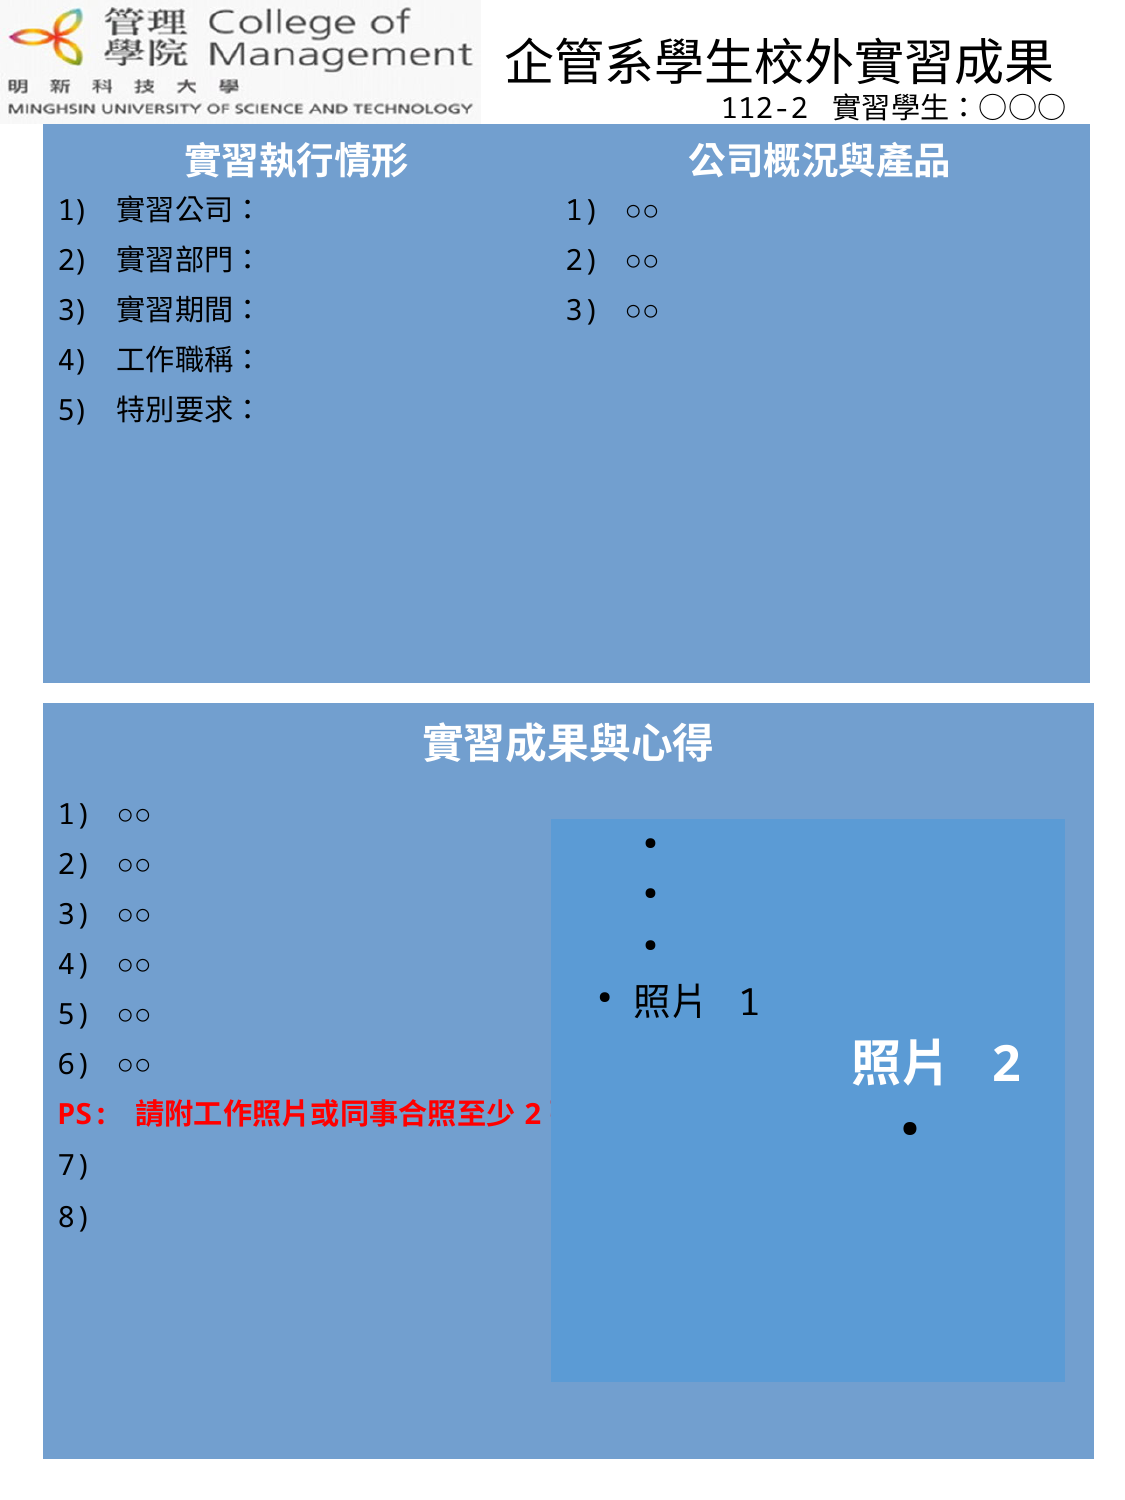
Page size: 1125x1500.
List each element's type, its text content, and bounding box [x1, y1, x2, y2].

table_cell 實習公司： 實習部門： 實習期間： 工作職稱： 特別要求： [43, 184, 551, 683]
text_box 112-2 實習學生：○○○ [706, 79, 1122, 132]
table_header 實習執行情形 [43, 124, 551, 184]
table_header 公司概況與產品 [551, 124, 1090, 184]
table_header 實習成果與心得 [43, 703, 1094, 788]
table_cell ○○ ○○ ○○ [551, 184, 1090, 683]
table_cell ○○ ○○ ○○ ○○ ○○ ○○ PS: 請附工作照片或同事合照至少2張 [43, 788, 1094, 1459]
picture [0, 0, 481, 124]
text_box 企管系學生校外實習成果 [962, 50, 985, 79]
table_header 照片 1 [551, 819, 808, 1382]
text_box 企管系學生校外實習成果 [481, 23, 1125, 83]
table_header 照片 2 [808, 819, 1065, 1382]
